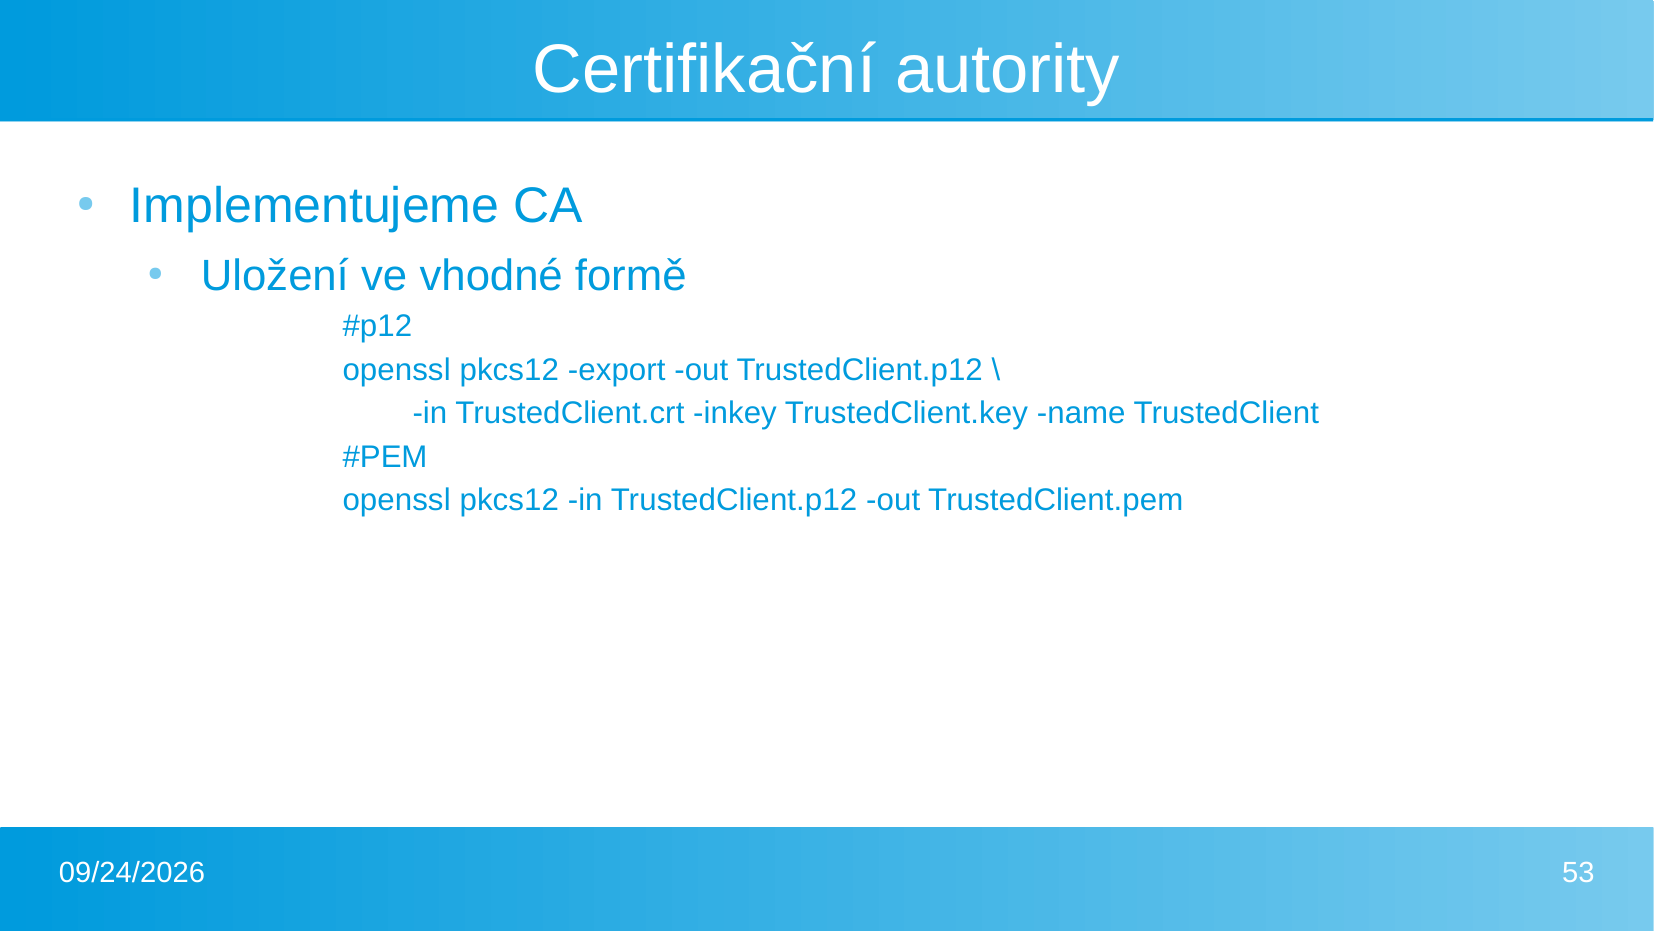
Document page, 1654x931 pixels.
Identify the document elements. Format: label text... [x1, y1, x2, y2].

title Certifikační autority [59, 29, 1595, 108]
list Implementujeme CA Uložení ve vhodné formě #p12 openssl pkcs12 -export -out TrustedClient.p12 \ -in TrustedClient.crt -inkey TrustedClient.key -name TrustedClient #PEM openssl pkcs12 -in TrustedClient.p12 -out TrustedClient.pem [59, 177, 1595, 768]
